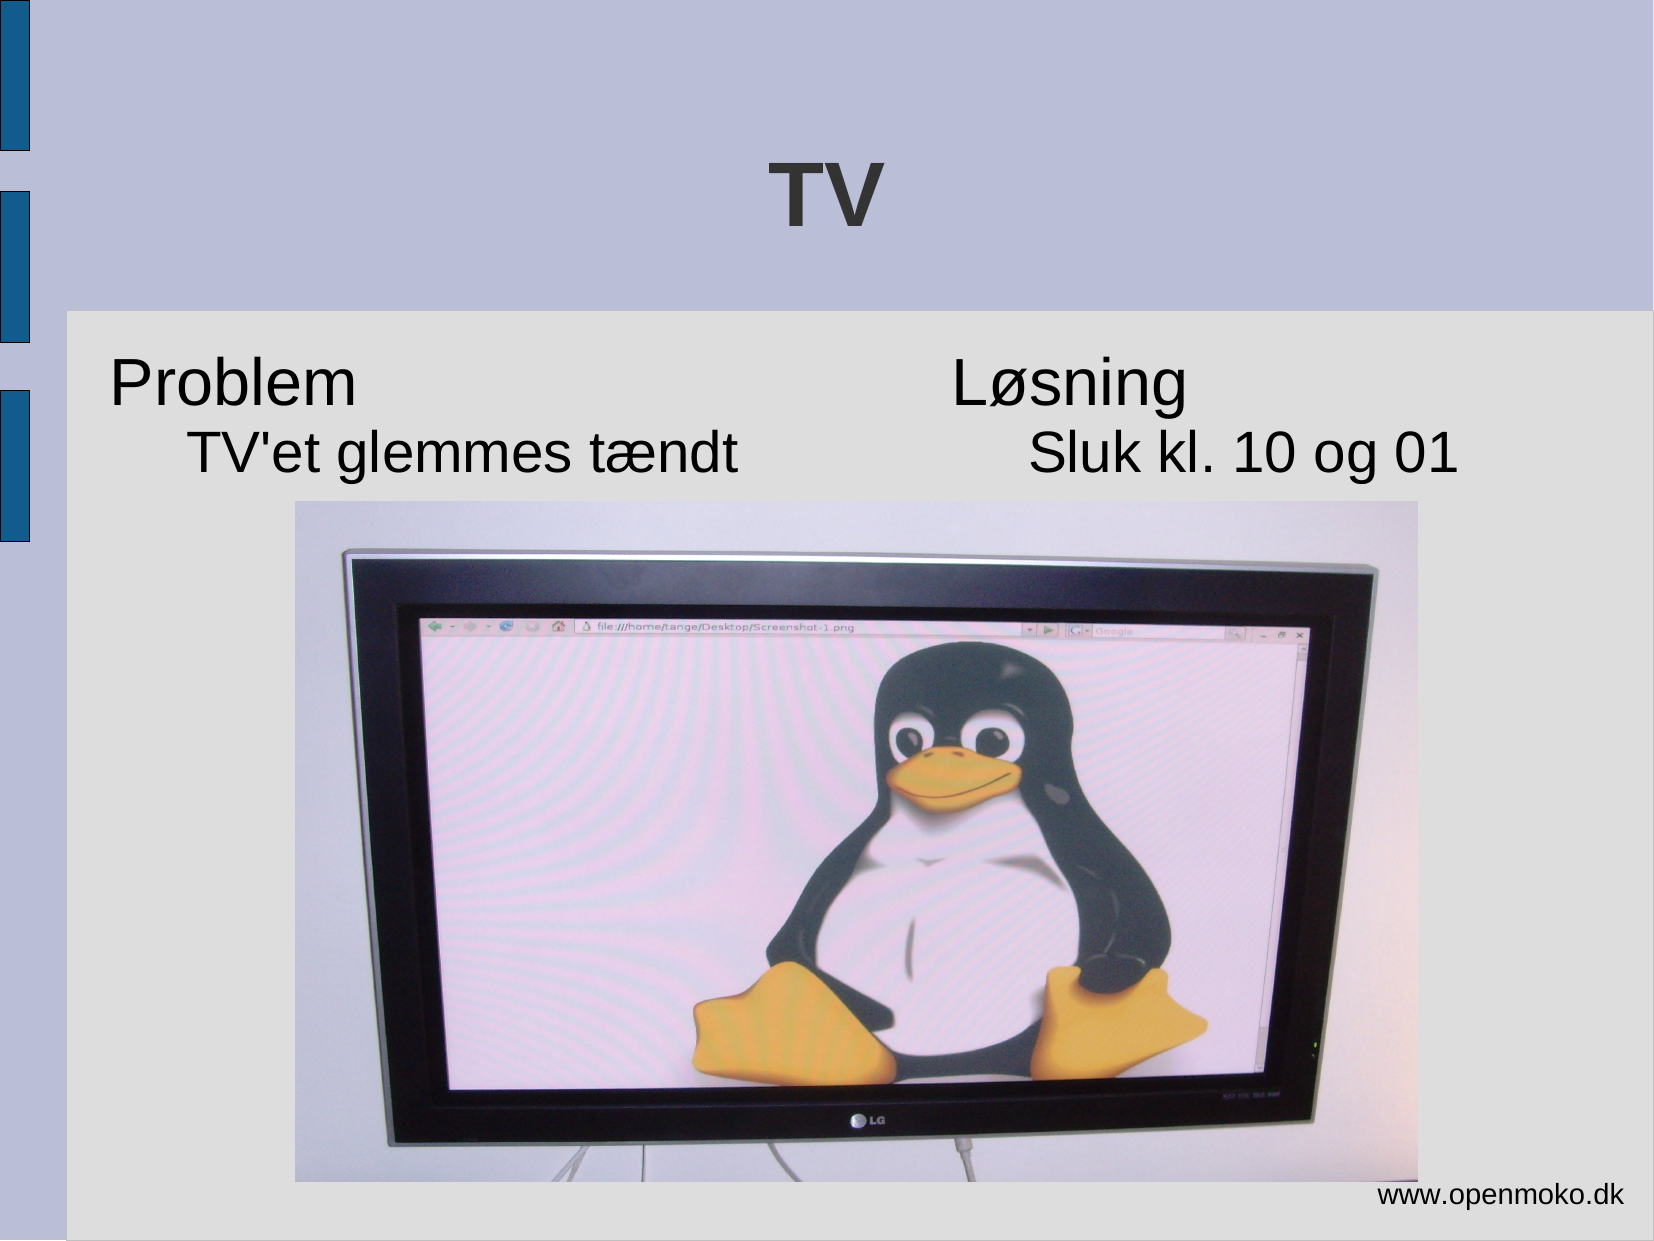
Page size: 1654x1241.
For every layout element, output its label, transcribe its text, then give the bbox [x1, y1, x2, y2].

list Løsning Sluk kl. 10 og 01 [933, 344, 1654, 1127]
list Problem TV'et glemmes tændt [92, 344, 933, 1127]
title TV [121, 91, 1534, 299]
picture [295, 501, 1418, 1182]
